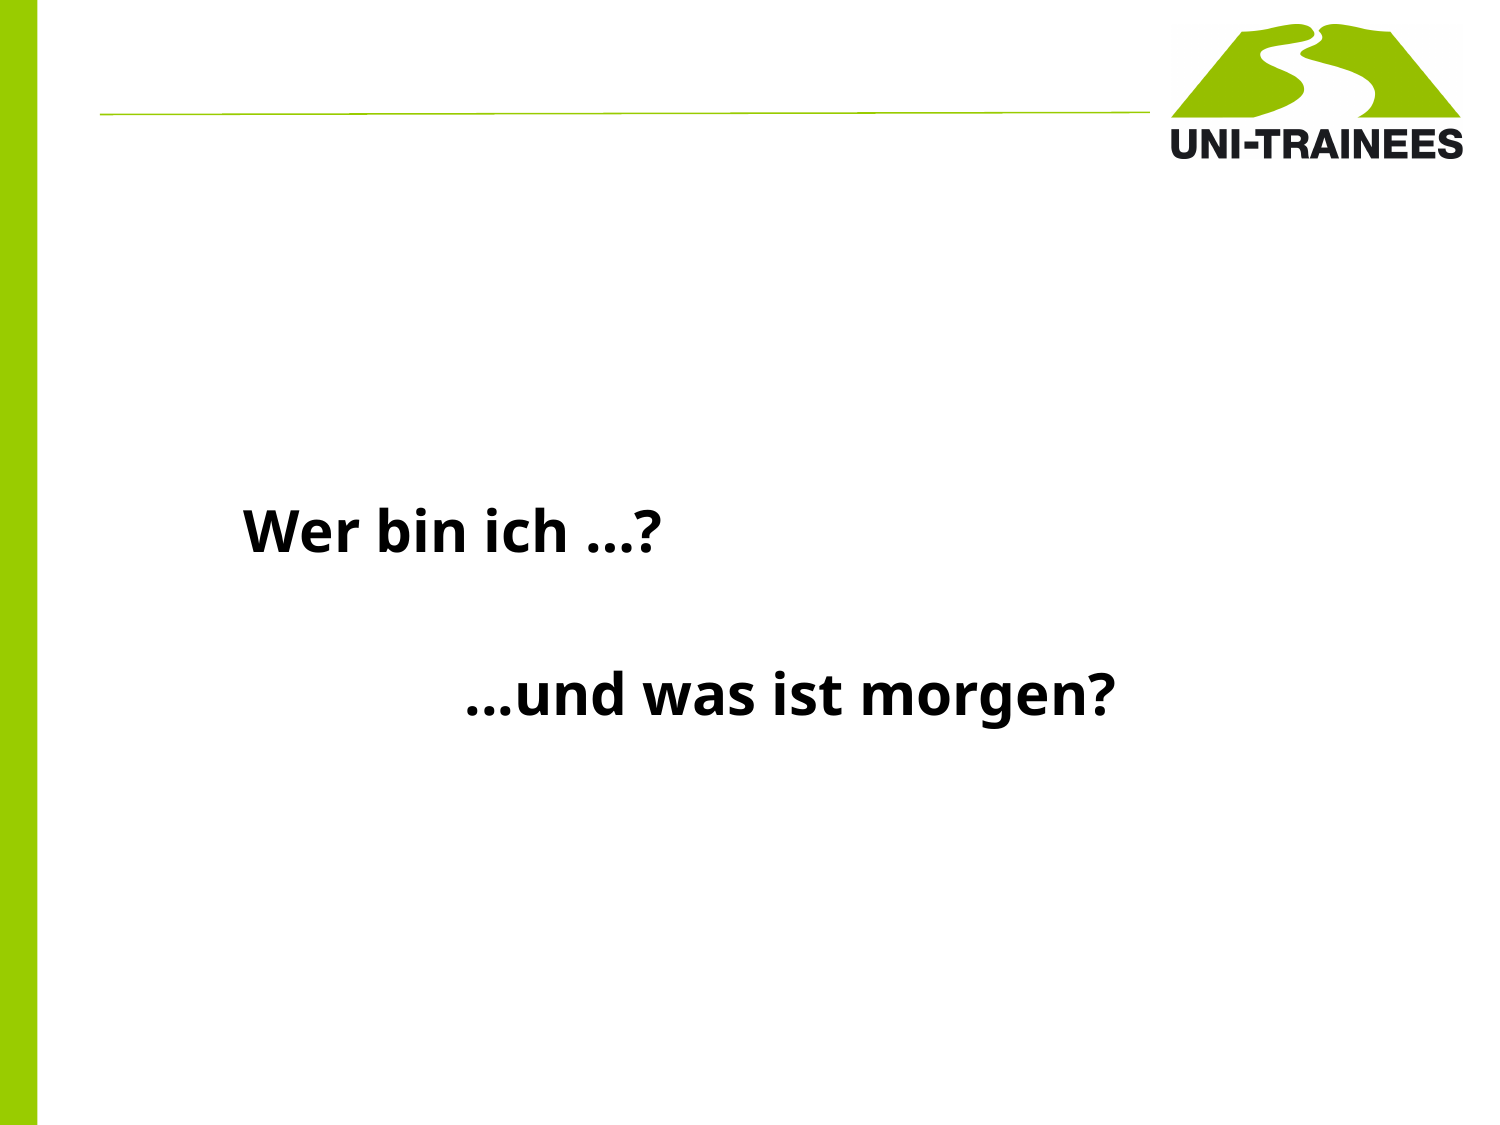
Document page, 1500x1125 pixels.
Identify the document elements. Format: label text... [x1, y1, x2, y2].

picture [1171, 24, 1463, 159]
list Wer bin ich …? ...und was ist morgen? [112, 287, 1388, 1038]
